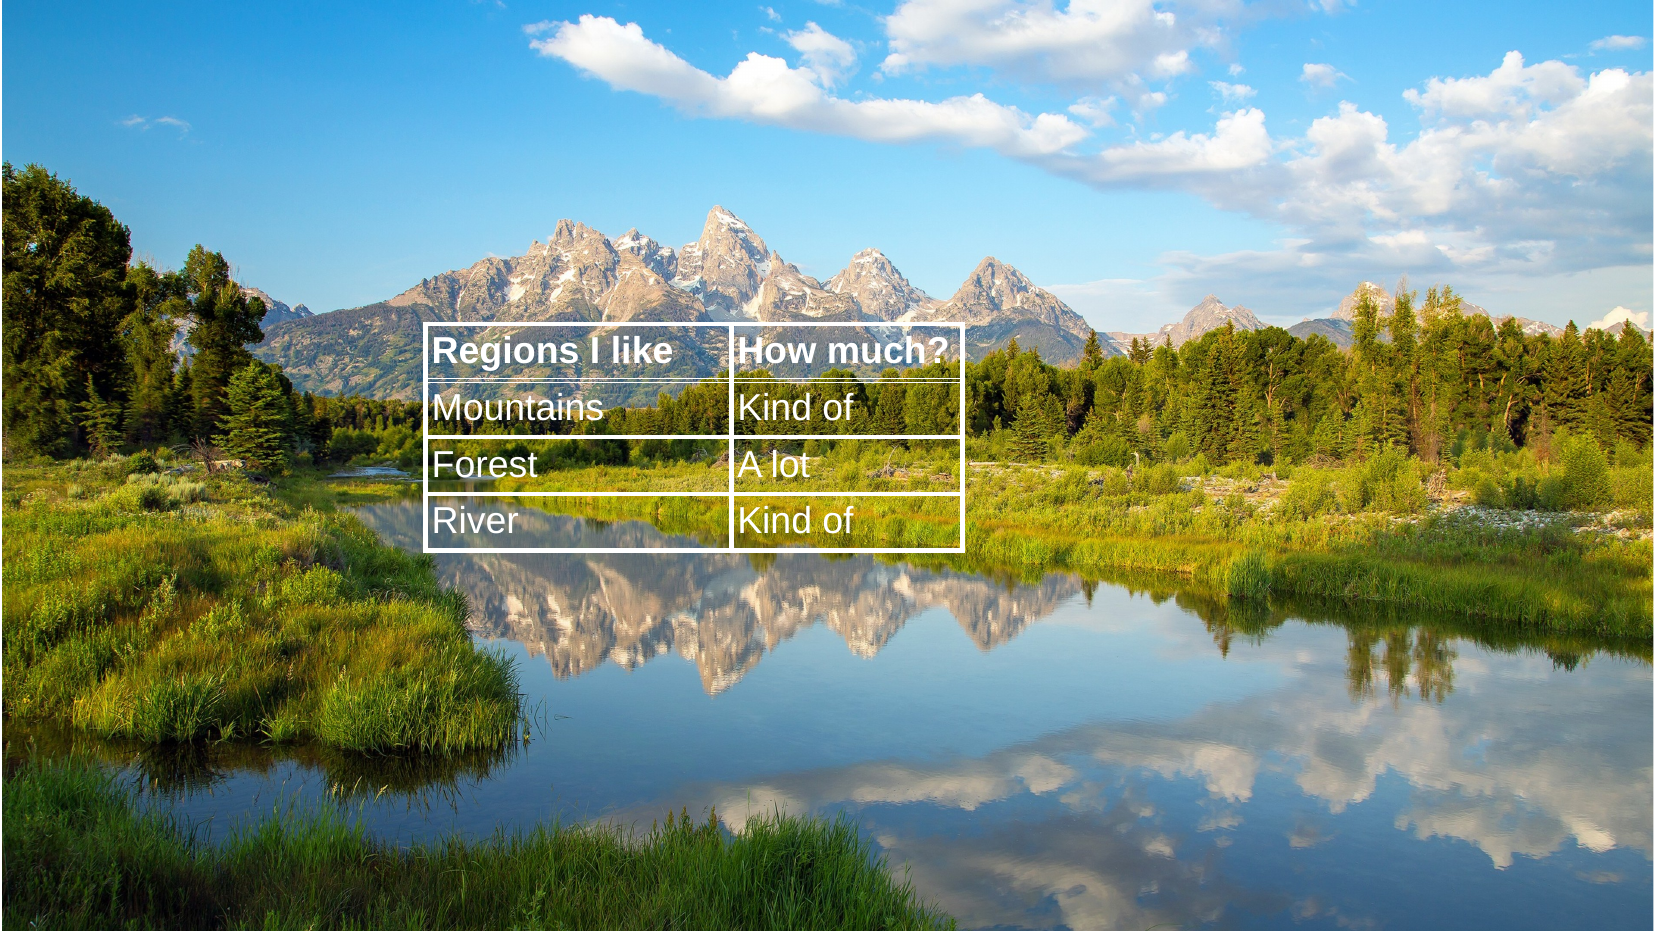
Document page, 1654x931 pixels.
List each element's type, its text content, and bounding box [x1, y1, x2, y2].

table_cell Mountains [428, 383, 729, 435]
table_cell Kind of [734, 383, 960, 435]
picture [2, 0, 1654, 931]
table_header How much? [734, 326, 960, 378]
table_header Regions I like [428, 326, 729, 378]
table_cell A lot [734, 439, 960, 492]
table_cell Kind of [734, 496, 960, 548]
table_cell River [428, 496, 729, 548]
table_cell Forest [428, 439, 729, 492]
